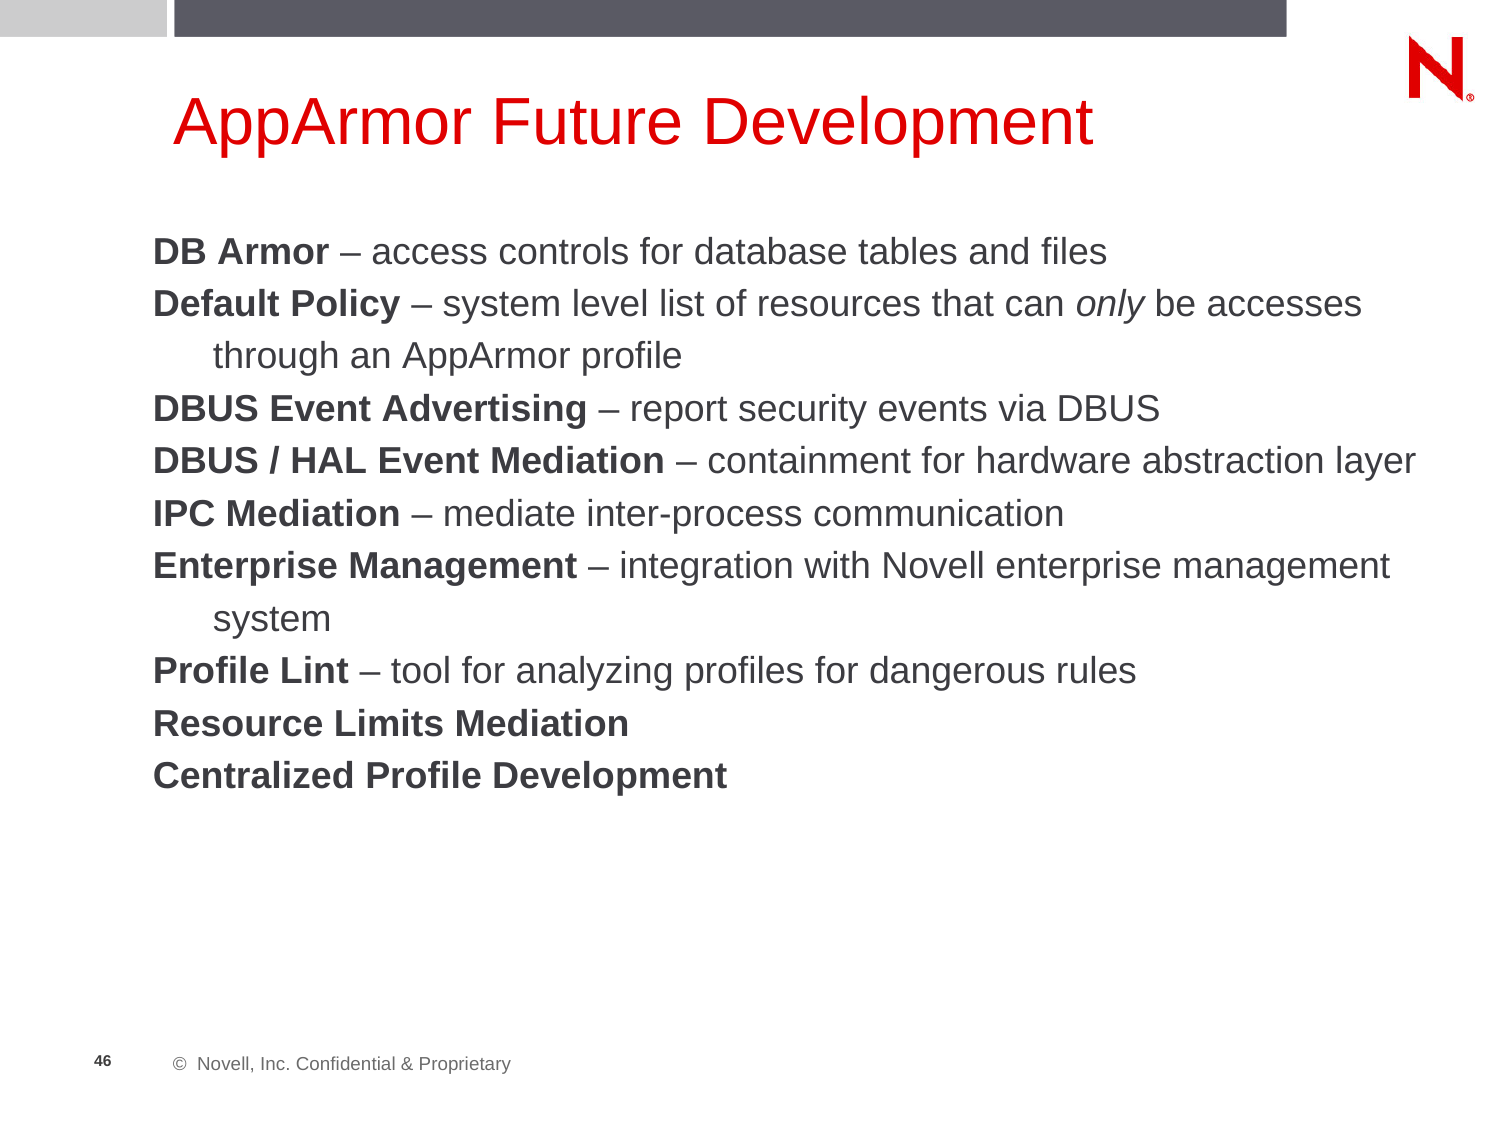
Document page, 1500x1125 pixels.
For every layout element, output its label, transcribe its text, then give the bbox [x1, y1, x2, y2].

list DB Armor – access controls for database tables and files Default Policy – system level list of resources that can only be accesses through an AppArmor profile DBUS Event Advertising – report security events via DBUS DBUS / HAL Event Mediation – containment for hardware abstraction layer IPC Mediation – mediate inter-process communication Enterprise Management – integration with Novell enterprise management system Profile Lint – tool for analyzing profiles for dangerous rules Resource Limits Mediation Centralized Profile Development [153, 219, 1474, 1023]
title AppArmor Future Development [173, 41, 1395, 205]
picture [1404, 32, 1477, 105]
